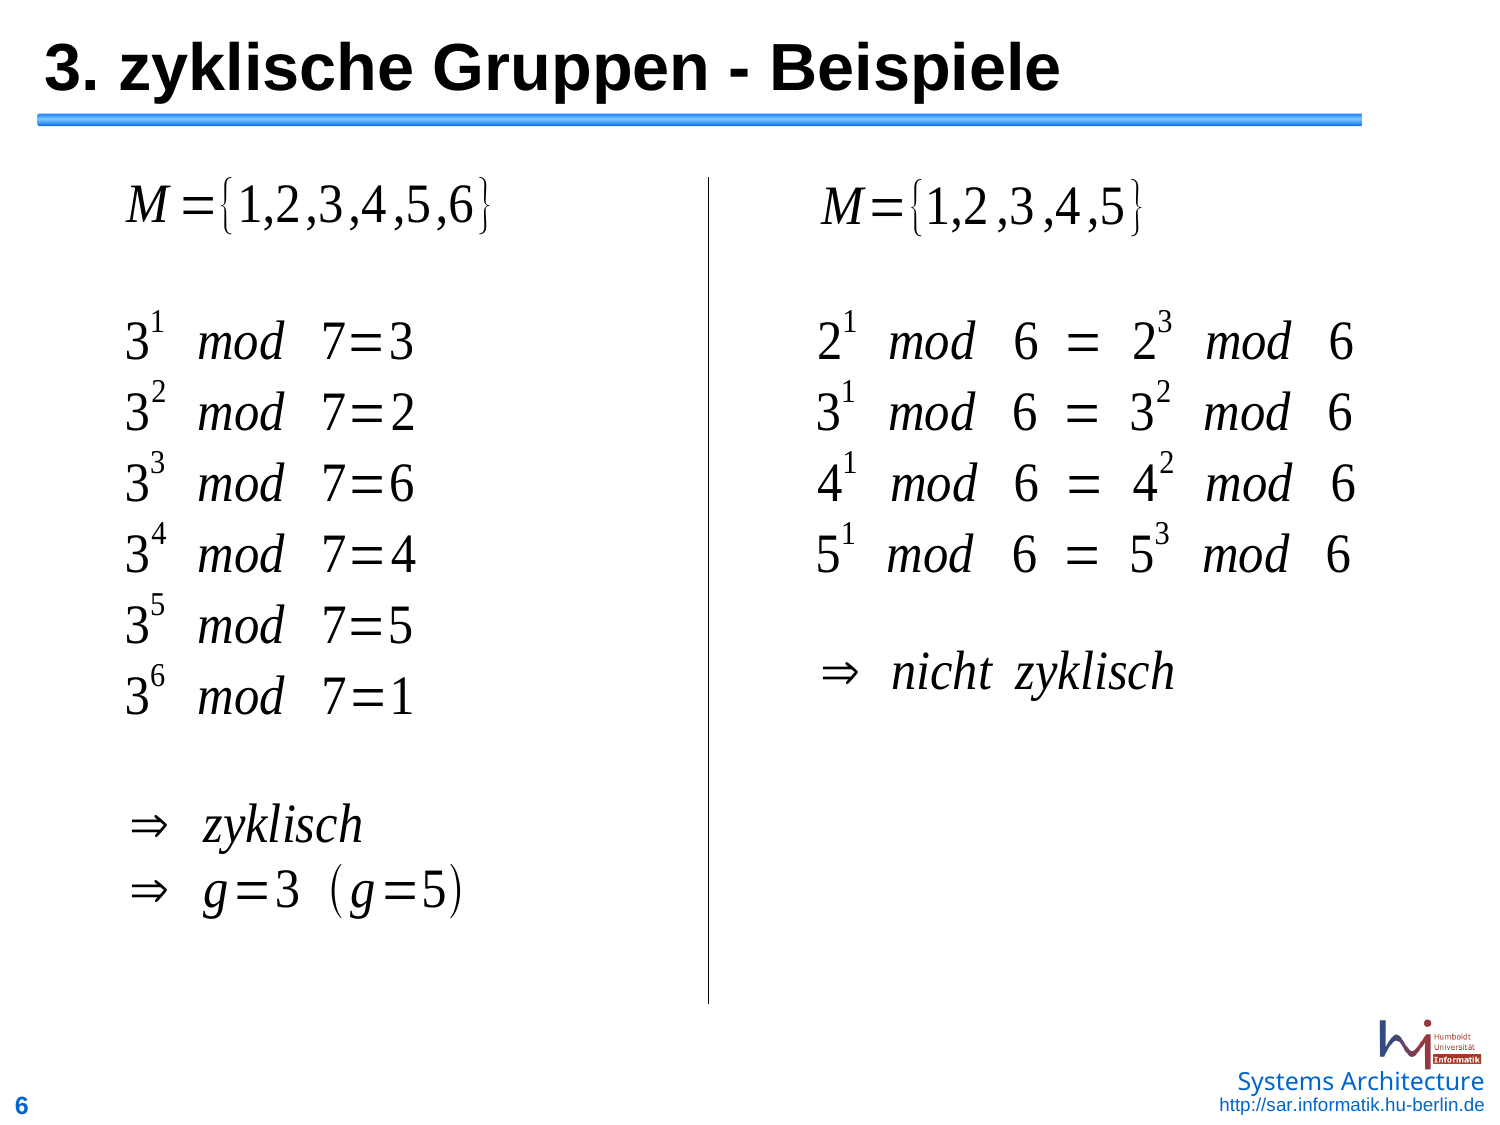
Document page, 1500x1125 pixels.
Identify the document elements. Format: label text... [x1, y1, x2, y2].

chart [118, 857, 471, 922]
chart [118, 172, 502, 237]
chart [809, 172, 1154, 238]
title 3. zyklische Gruppen - Beispiele [29, 11, 1500, 123]
chart [809, 302, 1362, 586]
chart [118, 792, 370, 855]
chart [118, 302, 422, 727]
picture [1376, 1016, 1483, 1071]
chart [809, 639, 1182, 701]
